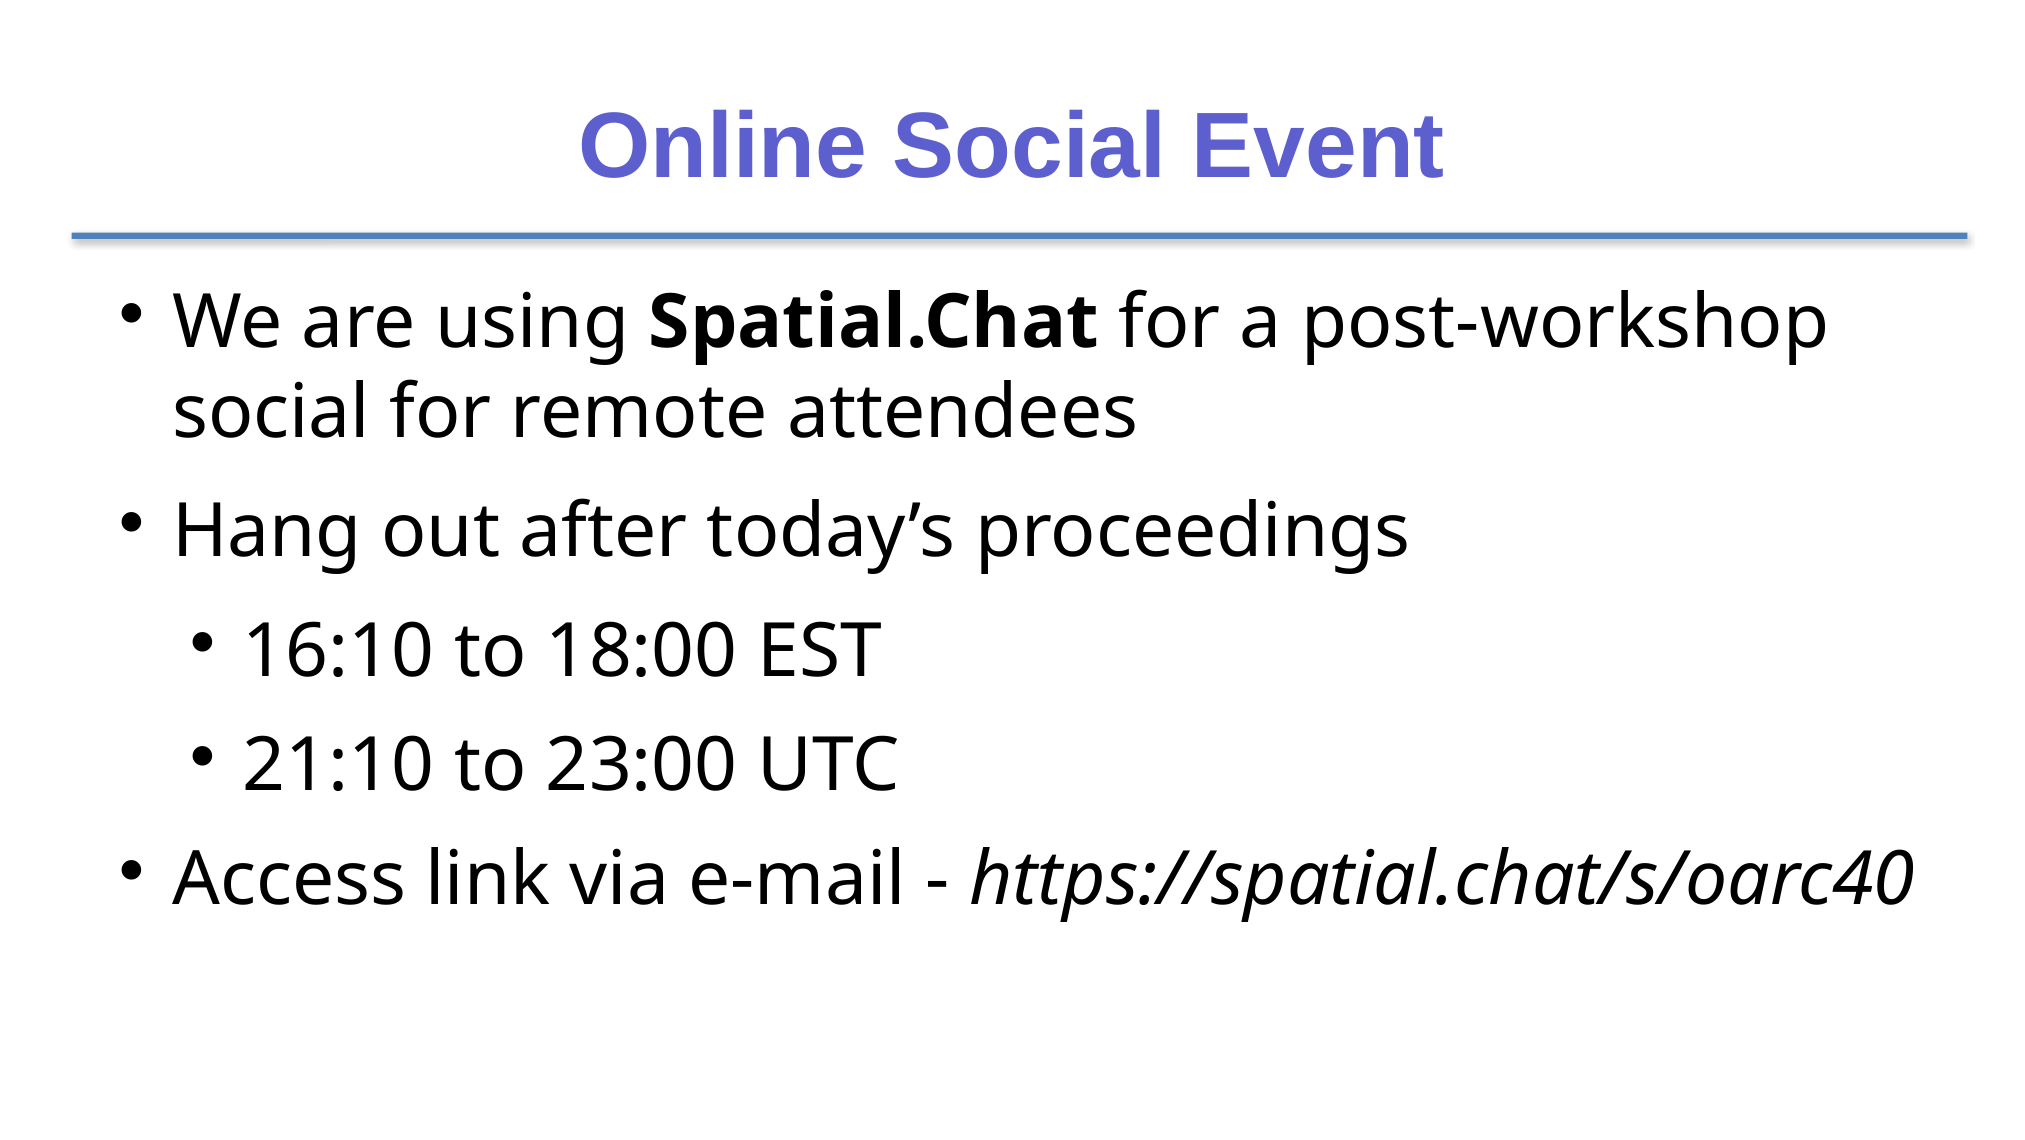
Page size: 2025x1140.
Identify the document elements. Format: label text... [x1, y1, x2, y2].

text_box We are using Spatial.Chat for a post-workshop social for remote attendees Hang out after today’s proceedings 16:10 to 18:00 EST 21:10 to 23:00 UTC Access link via e-mail - https://spatial.chat/s/oarc40 [101, 272, 1924, 934]
text_box Online Social Event [101, 45, 1924, 236]
